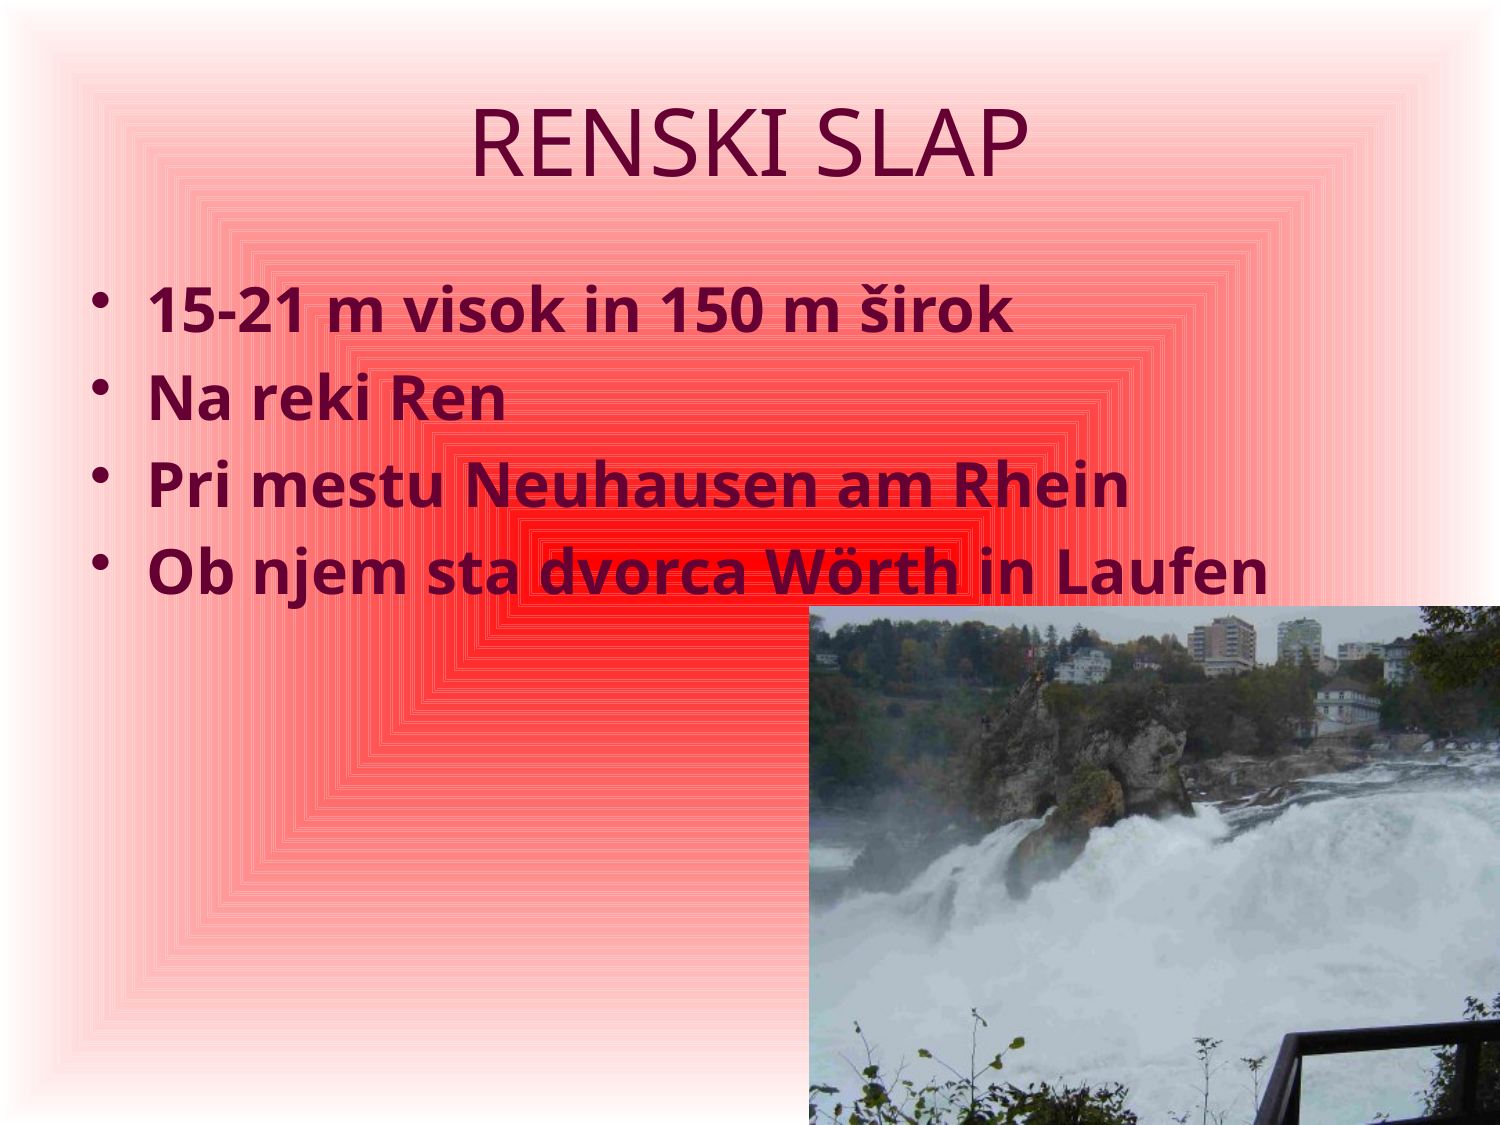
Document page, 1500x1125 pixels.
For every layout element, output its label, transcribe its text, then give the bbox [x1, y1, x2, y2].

list 15-21 m visok in 150 m širok Na reki Ren Pri mestu Neuhausen am Rhein Ob njem sta dvorca Wörth in Laufen [75, 262, 1425, 1005]
title RENSKI SLAP [75, 45, 1425, 233]
picture [809, 606, 1500, 1125]
